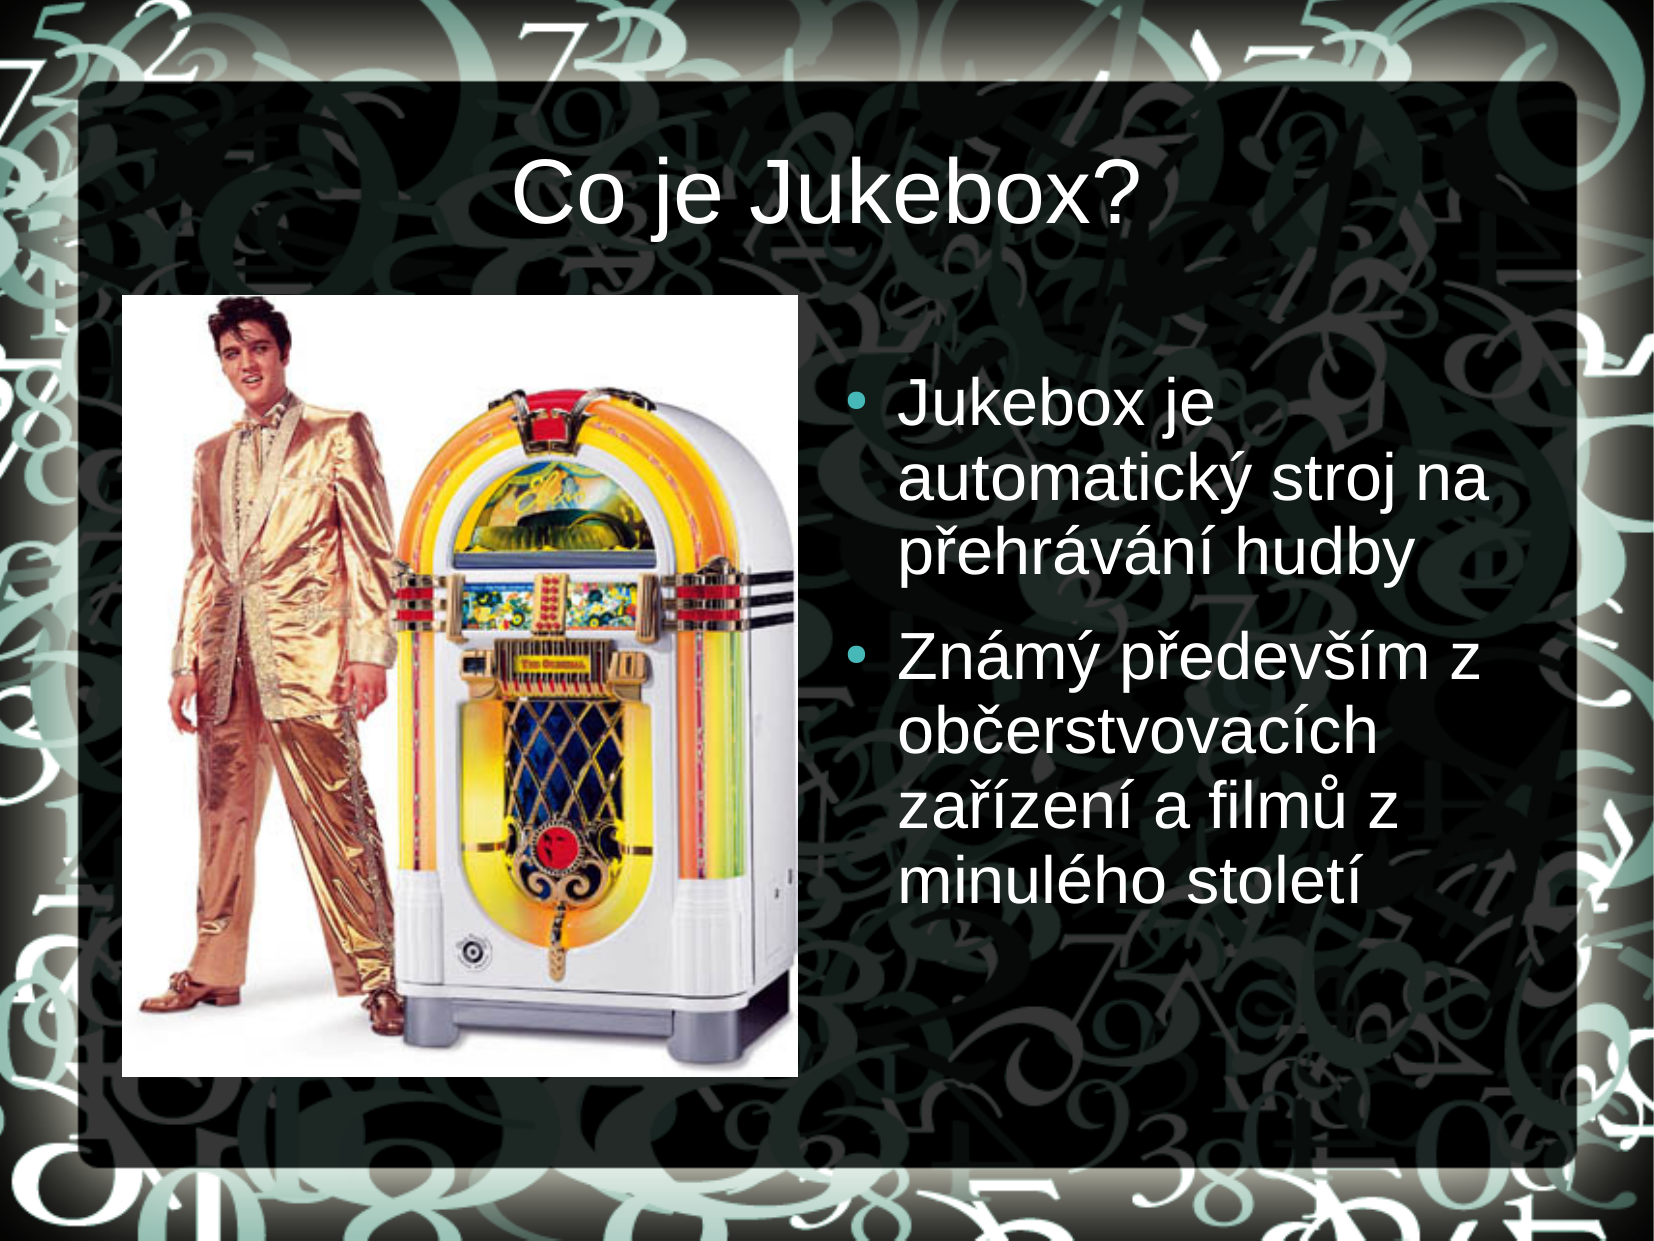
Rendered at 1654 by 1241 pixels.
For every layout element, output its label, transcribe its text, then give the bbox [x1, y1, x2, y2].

title Co je Jukebox? [82, 88, 1571, 296]
picture [0, 0, 1654, 1241]
list Jukebox je automatický stroj na přehrávání hudby Známý především z občerstvovacích zařízení a filmů z minulého století [826, 364, 1570, 1147]
